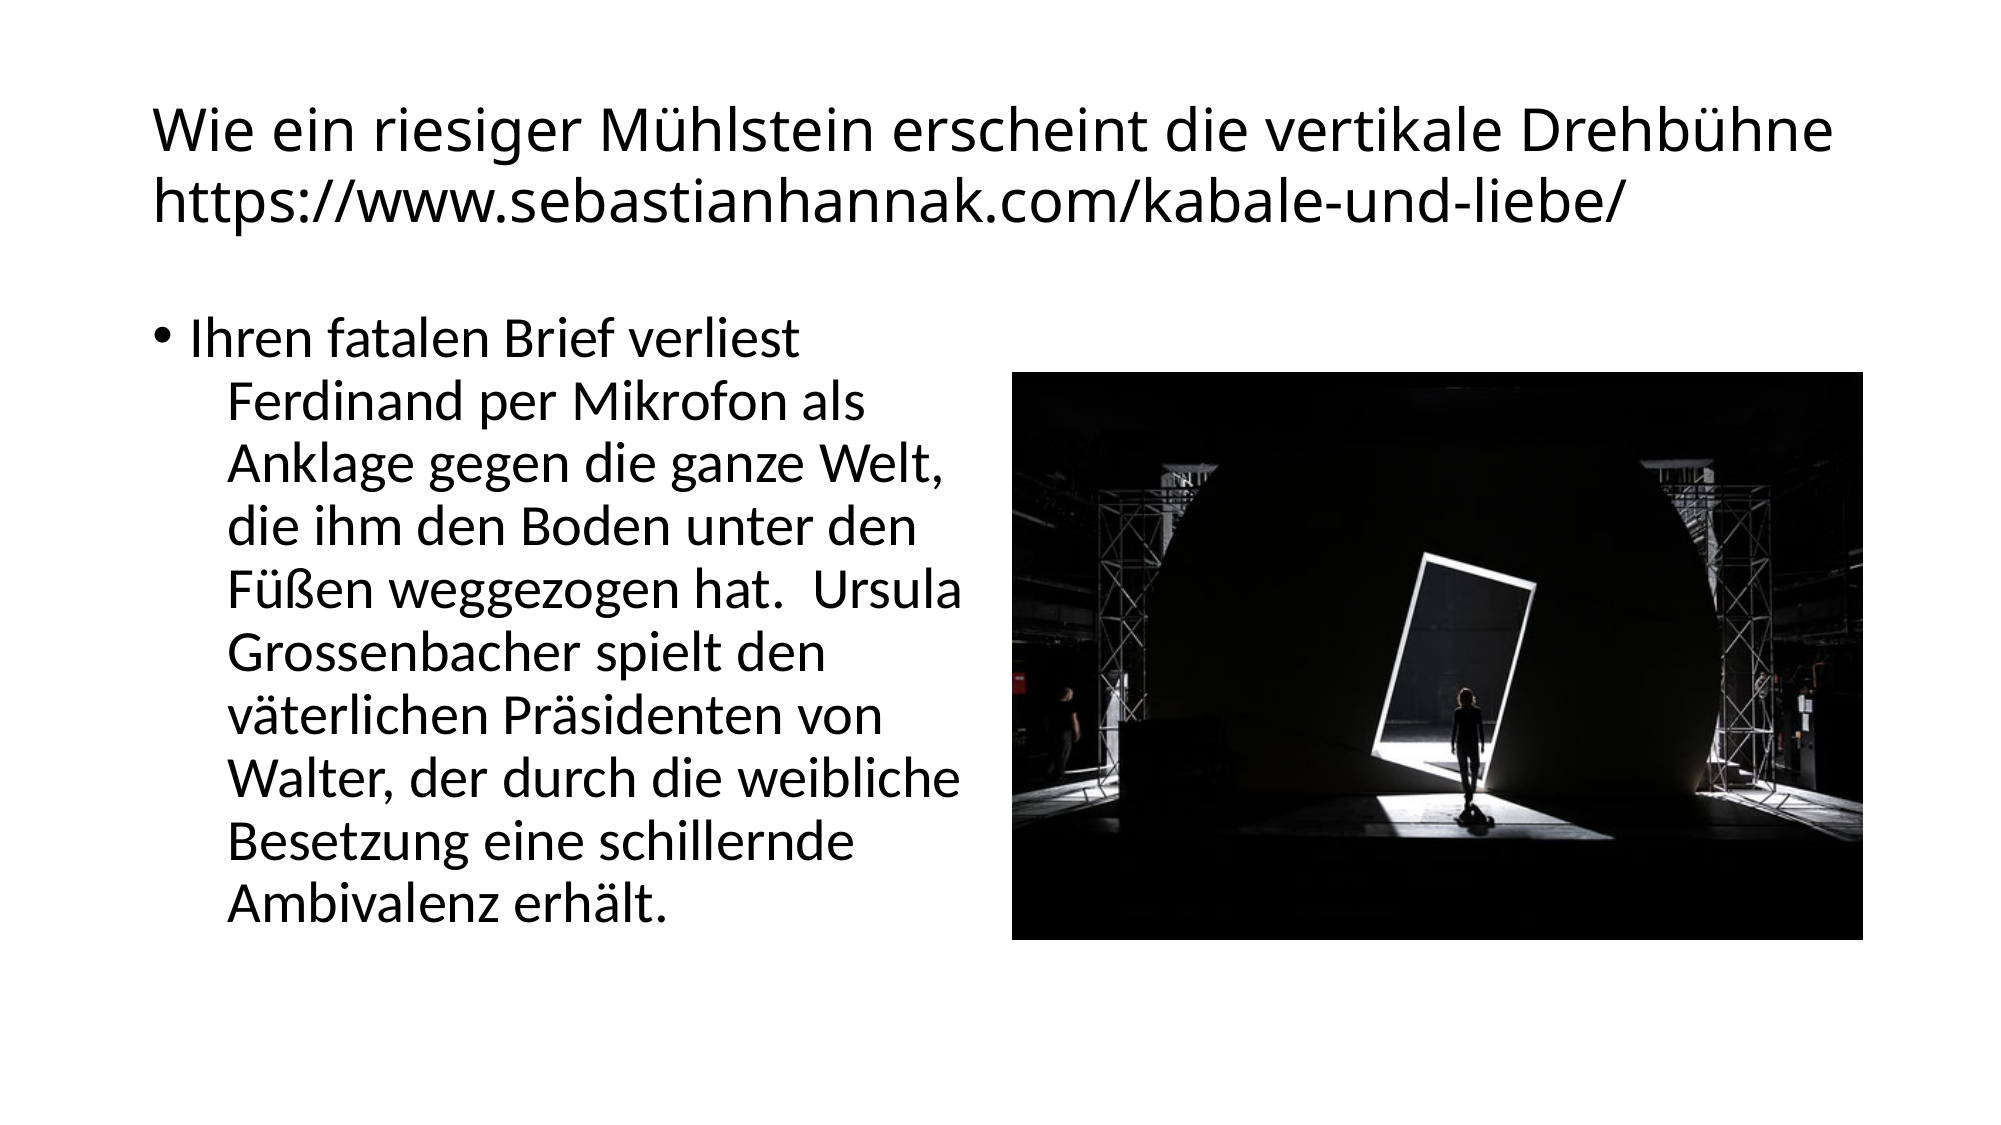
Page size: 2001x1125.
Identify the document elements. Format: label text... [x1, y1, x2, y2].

list Ihren fatalen Brief verliest Ferdinand per Mikrofon als Anklage gegen die ganze Welt, die ihm den Boden unter den Füßen weggezogen hat. Ursula Grossenbacher spielt den väterlichen Präsidenten von Walter, der durch die weibliche Besetzung eine schillernde Ambivalenz erhält. [137, 299, 988, 1014]
title Wie ein riesiger Mühlstein erscheint die vertikale Drehbühne https://www.sebastianhannak.com/kabale-und-liebe/ [137, 59, 1863, 278]
picture [1012, 373, 1863, 940]
